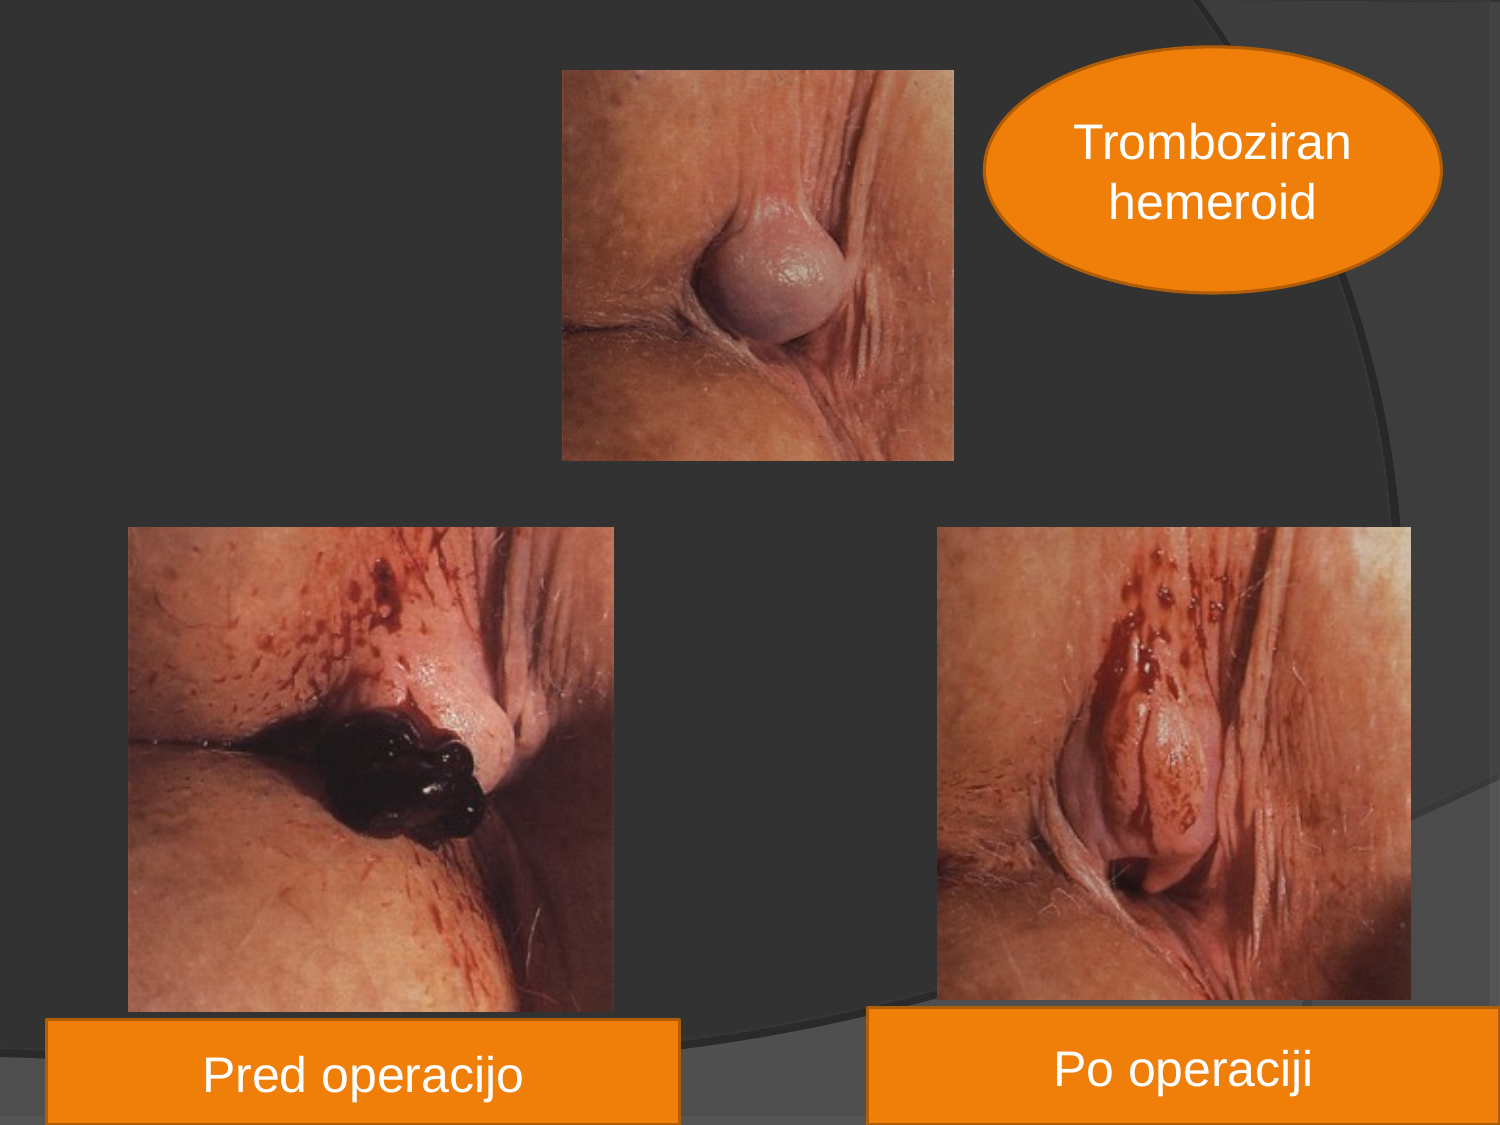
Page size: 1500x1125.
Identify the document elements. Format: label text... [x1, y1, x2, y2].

text_box Po operaciji [867, 1007, 1500, 1125]
text_box Pred operacijo [46, 1019, 680, 1125]
text_box Tromboziran hemeroid [984, 46, 1442, 293]
picture [562, 70, 954, 461]
picture [937, 527, 1411, 1000]
picture [128, 527, 614, 1012]
